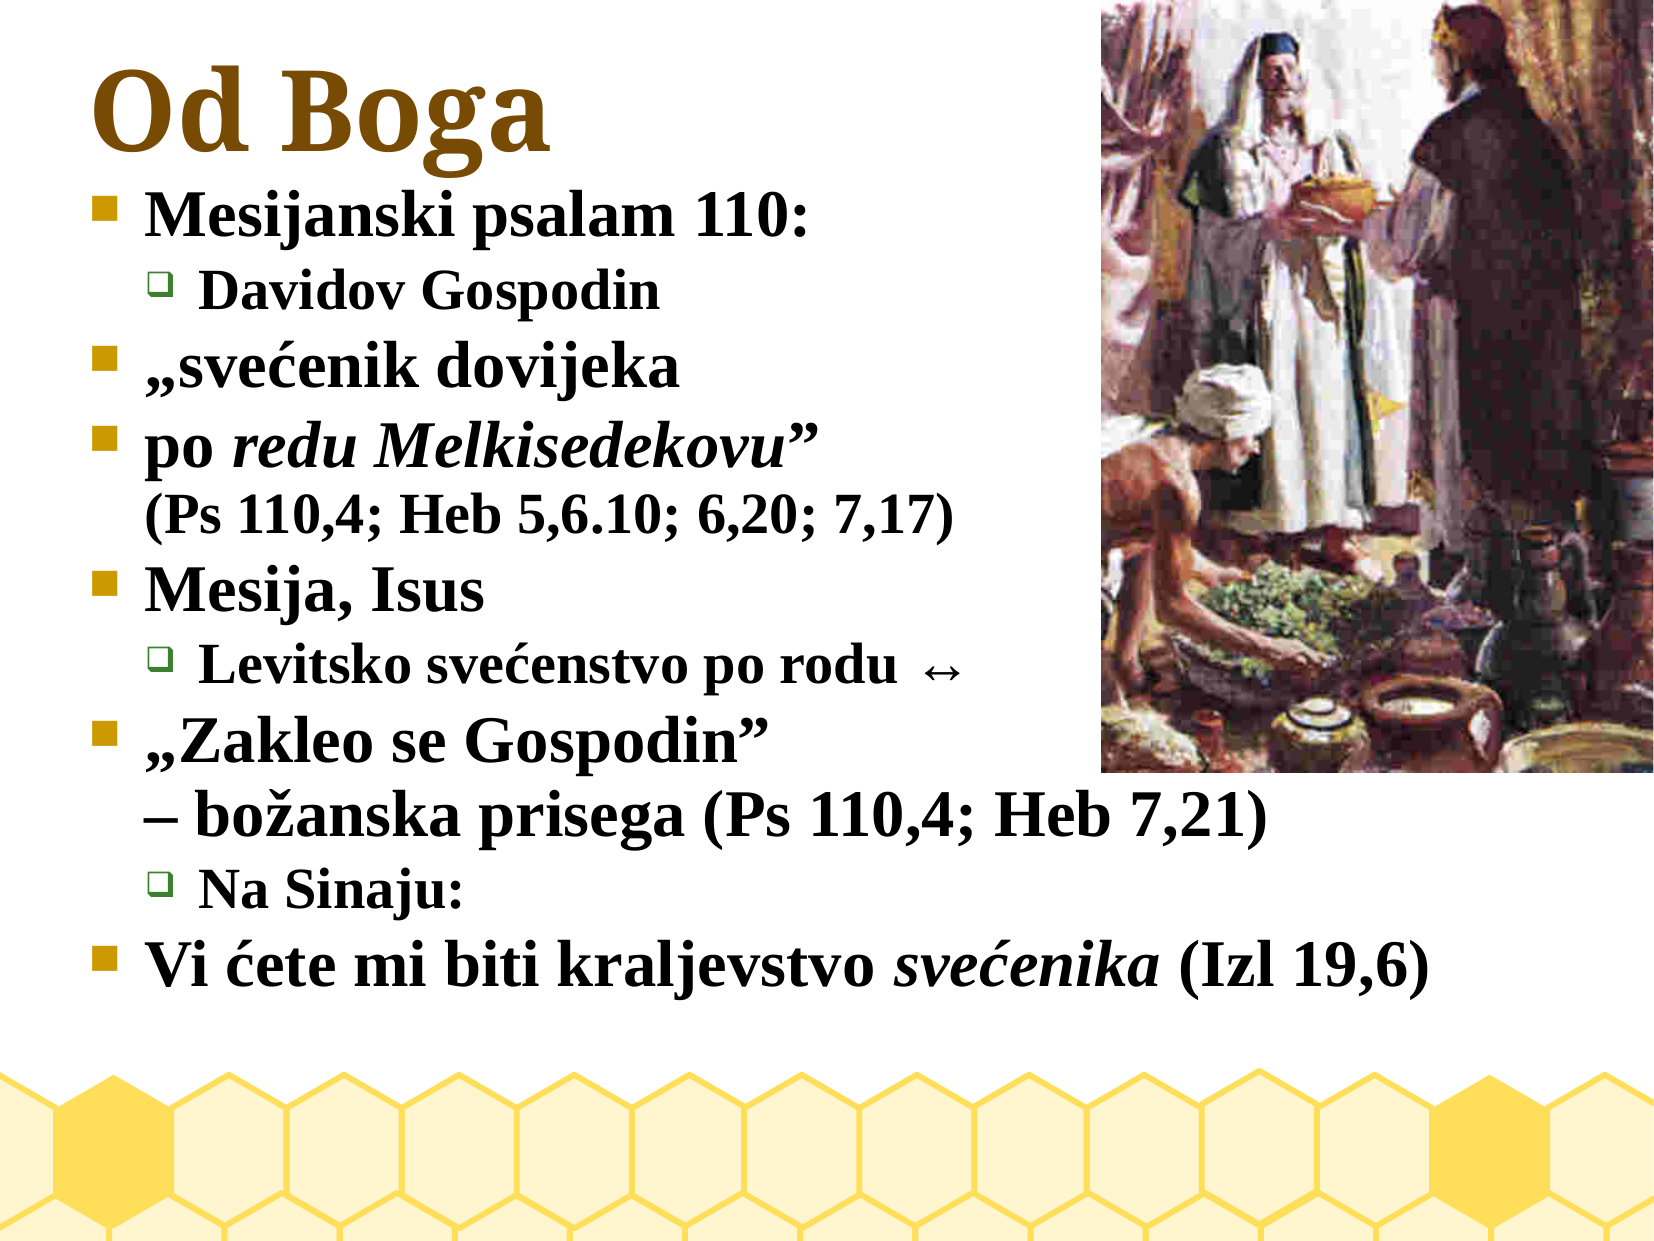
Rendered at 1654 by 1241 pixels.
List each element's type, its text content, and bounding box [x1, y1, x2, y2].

list Mesijanski psalam 110: Davidov Gospodin „svećenik dovijeka po redu Melkisedekovu” (Ps 110,4; Heb 5,6.10; 6,20; 7,17) Mesija, Isus Levitsko svećenstvo po rodu ↔ „Zakleo se Gospodin” – božanska prisega (Ps 110,4; Heb 7,21) Na Sinaju: Vi ćete mi biti kraljevstvo svećenika (Izl 19,6) [88, 177, 1536, 1063]
picture [1101, 0, 1654, 773]
title Od Boga [88, 9, 1101, 177]
